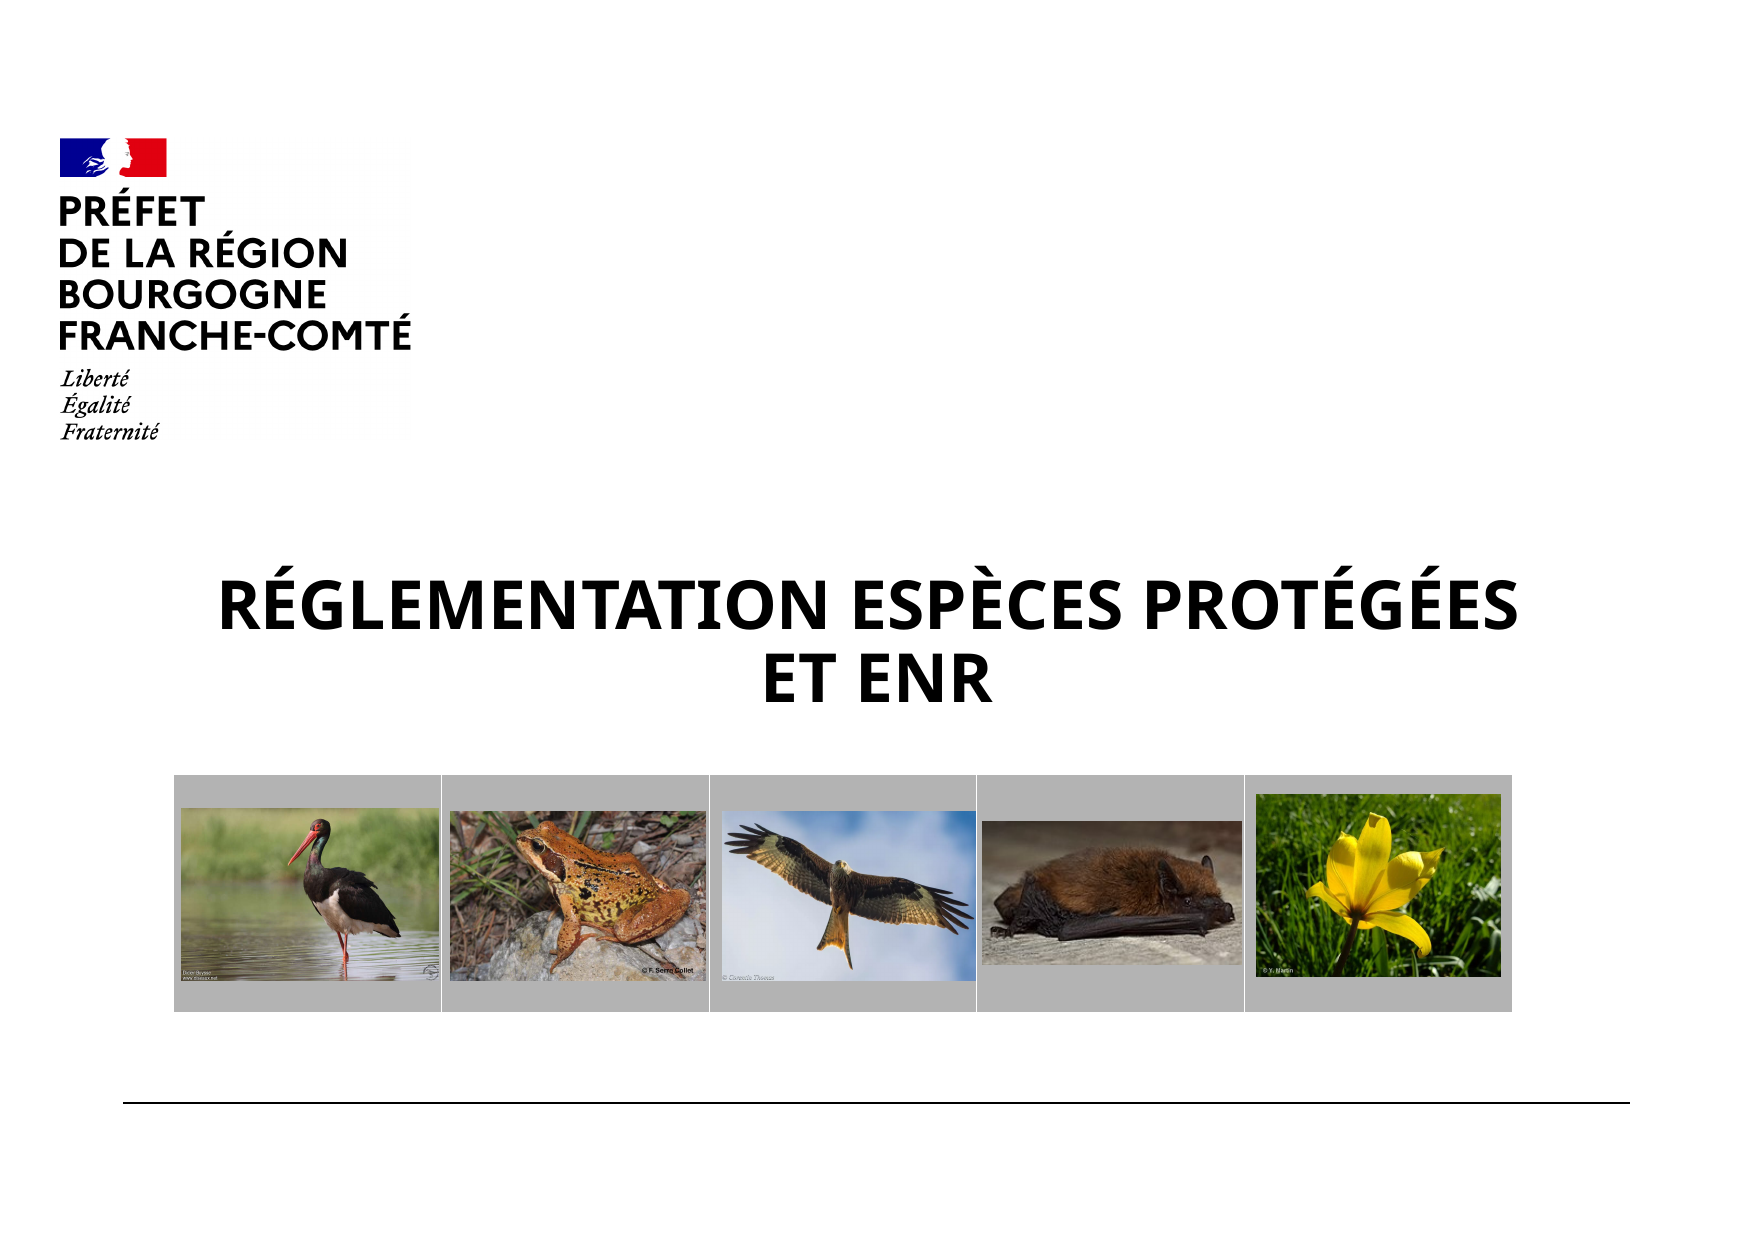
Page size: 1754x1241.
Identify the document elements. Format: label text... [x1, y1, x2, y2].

table_header [174, 775, 441, 1012]
picture [59, 137, 411, 440]
picture [722, 811, 976, 981]
picture [982, 821, 1242, 965]
picture [450, 811, 706, 981]
table_header [977, 775, 1244, 1012]
table_header [442, 775, 709, 1012]
table_header [710, 775, 976, 1012]
picture [1256, 794, 1501, 977]
picture [181, 808, 439, 981]
list Réglementation espèces protégées et enr [123, 570, 1631, 756]
table_header [1245, 775, 1512, 1012]
